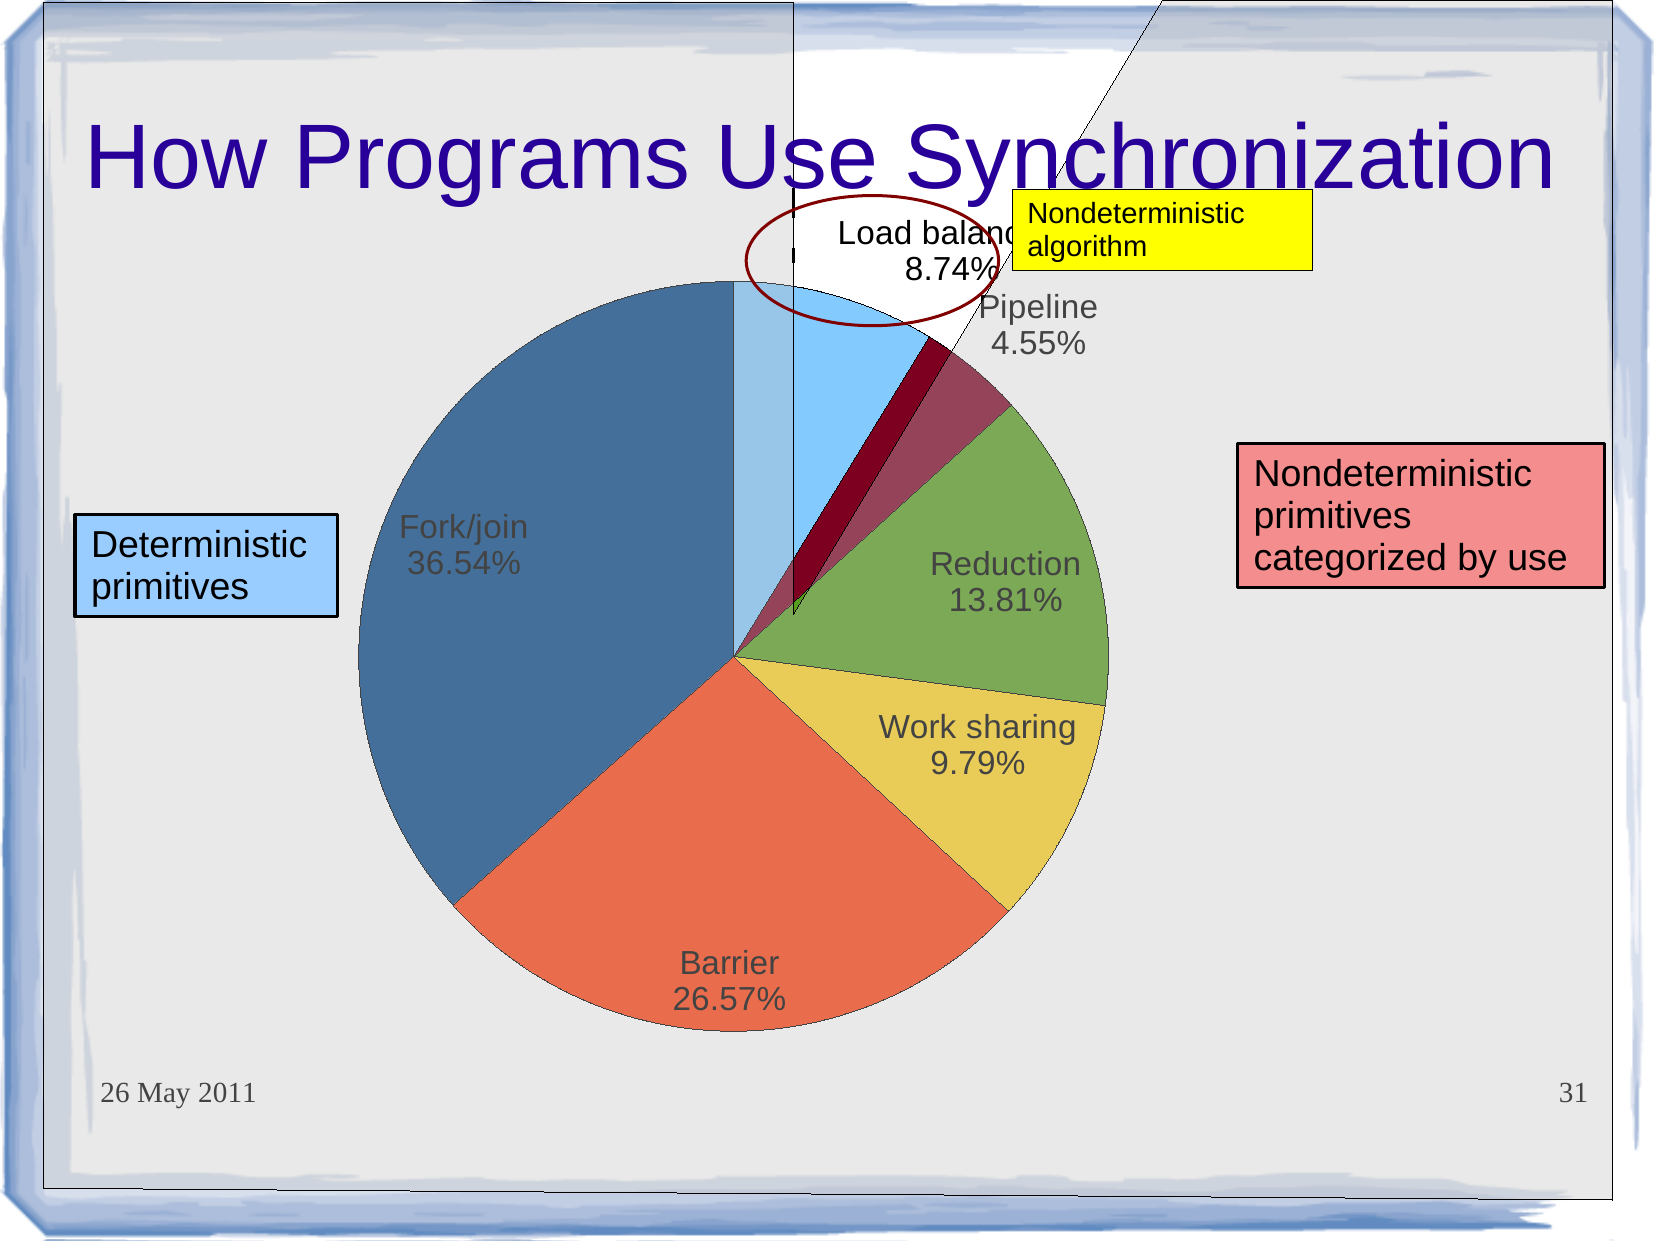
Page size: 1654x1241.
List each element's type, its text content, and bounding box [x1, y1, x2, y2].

chart [794, 253, 997, 324]
chart [794, 294, 985, 611]
chart [1000, 253, 1009, 268]
picture [0, 0, 1654, 1241]
title How Programs Use Synchronization [77, 60, 1566, 253]
title How Programs Use Synchronization [749, 198, 995, 253]
text_box [43, 0, 1613, 1201]
text_box Nondeterministic primitives categorized by use [1237, 443, 1605, 588]
text_box [748, 253, 794, 309]
text_box Deterministic primitives [75, 514, 338, 617]
text_box Nondeterministic algorithm [1012, 189, 1313, 271]
